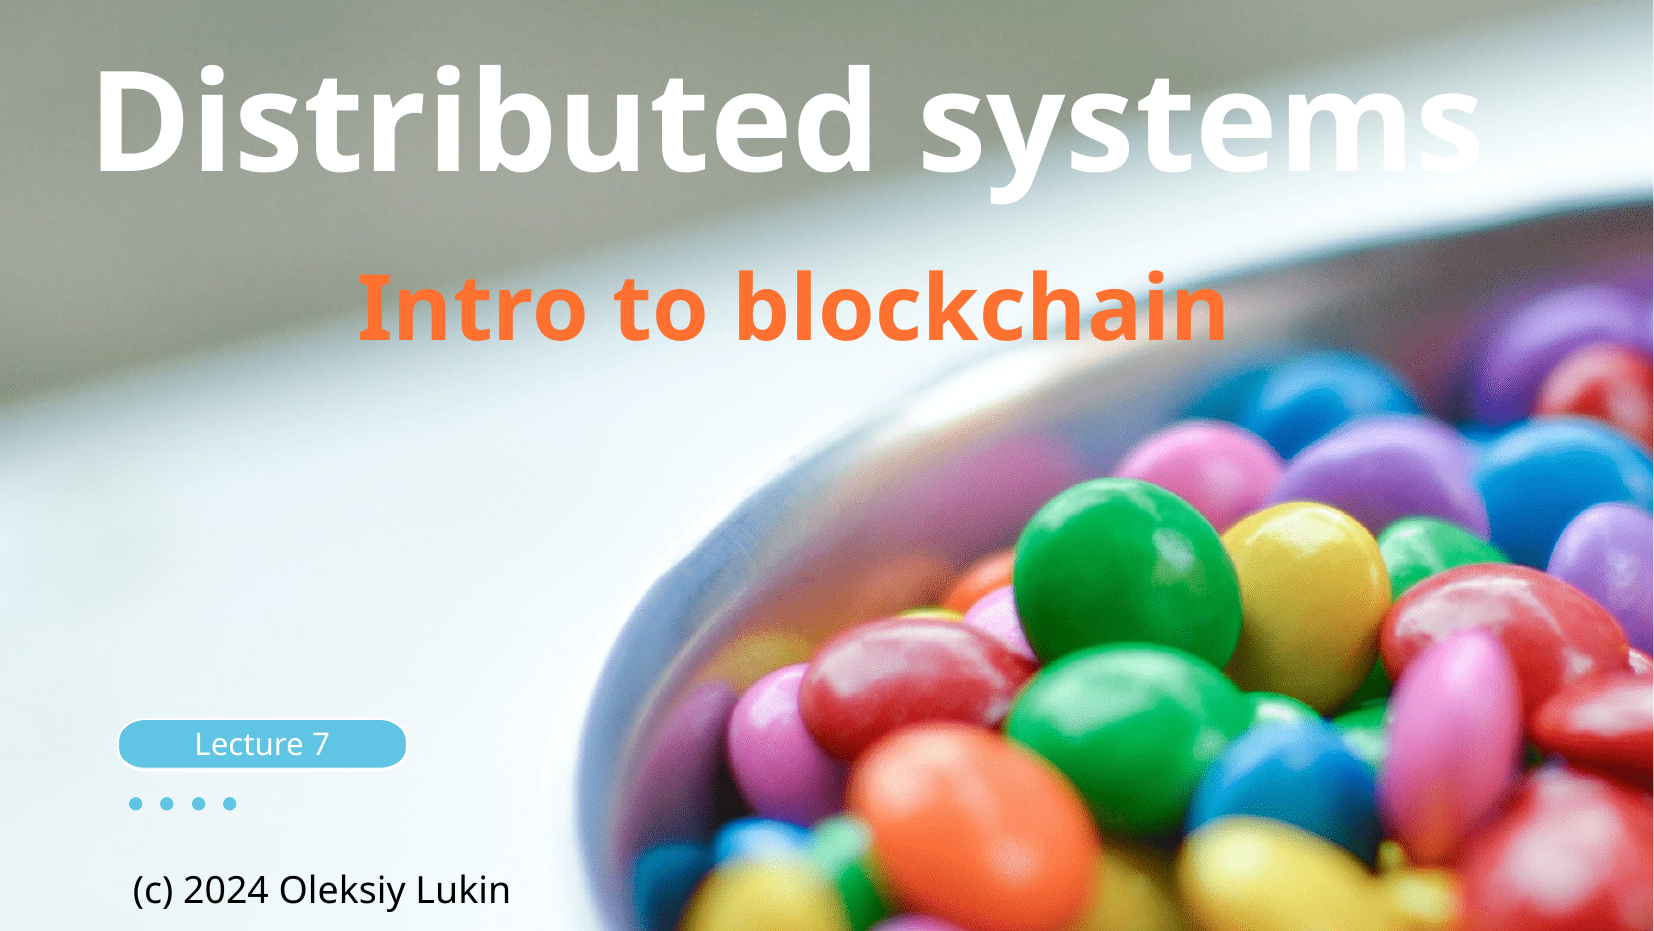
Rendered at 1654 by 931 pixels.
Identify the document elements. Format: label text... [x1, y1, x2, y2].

picture [0, 0, 1654, 931]
text_box (c) 2024 Oleksiy Lukin [118, 856, 562, 931]
text_box [129, 797, 143, 811]
title Distributed systems [88, 0, 1625, 237]
text_box Lecture 7 [120, 720, 405, 768]
title Intro to blockchain [88, 179, 1477, 430]
text_box [223, 797, 237, 811]
text_box [192, 797, 206, 811]
text_box [160, 797, 174, 811]
